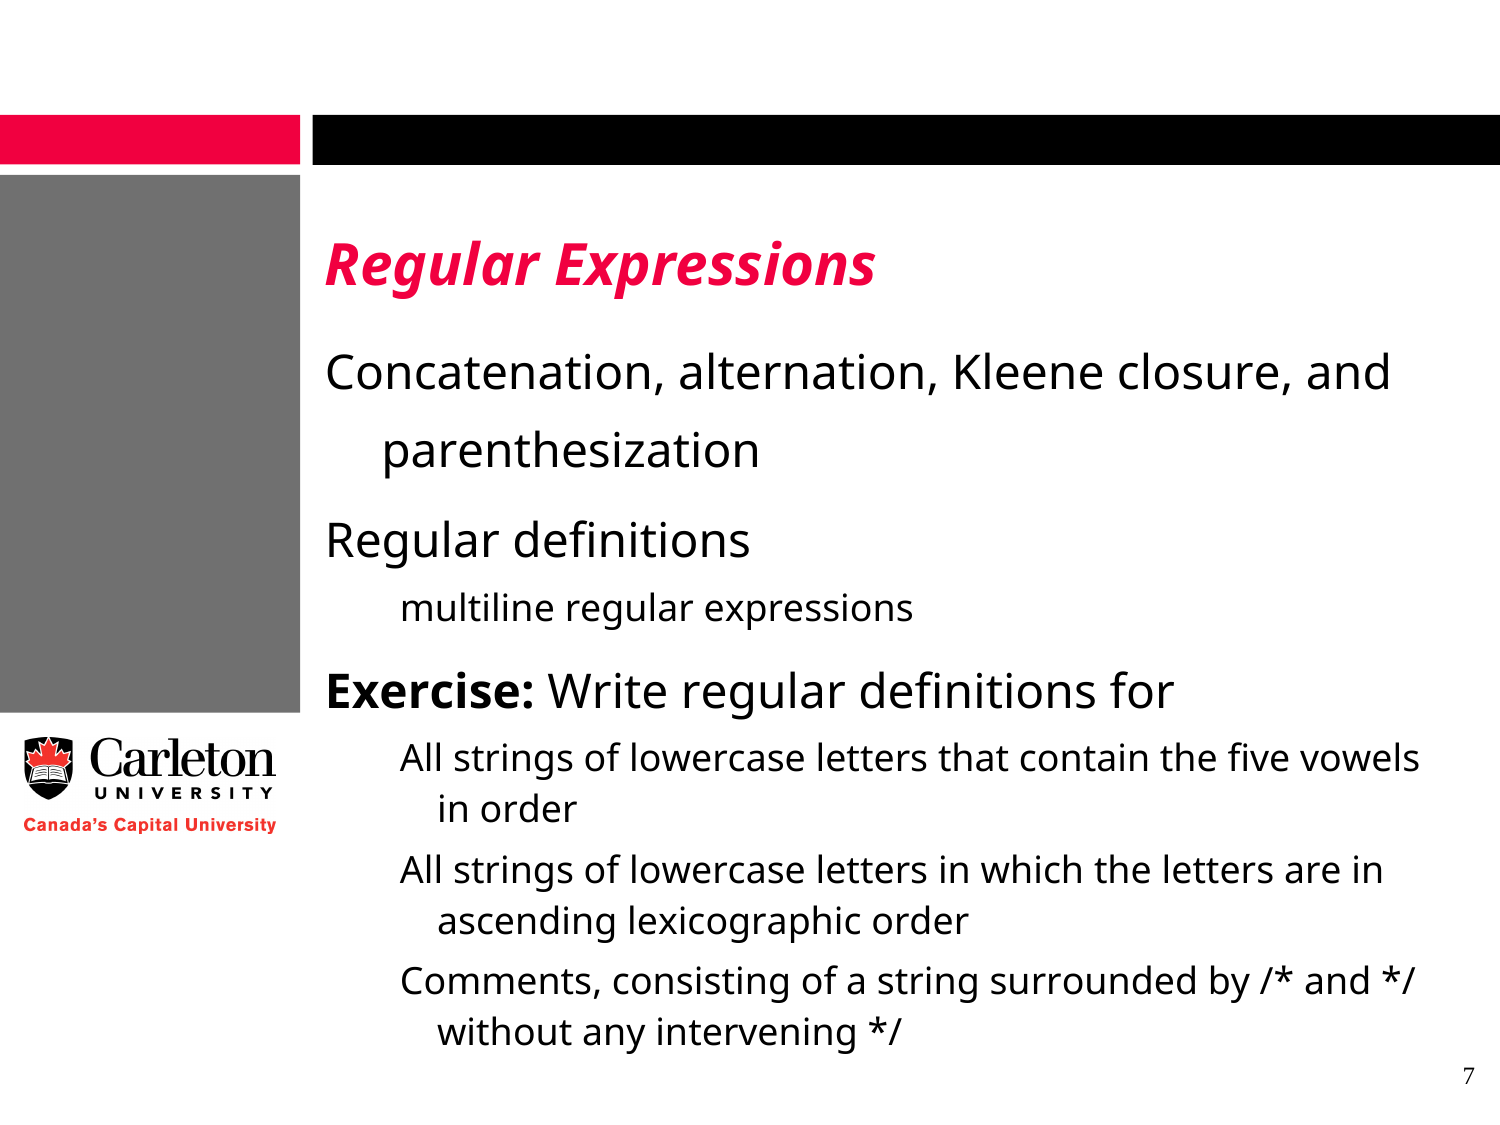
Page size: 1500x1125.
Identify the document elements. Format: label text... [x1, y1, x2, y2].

list Concatenation, alternation, Kleene closure, and parenthesization Regular definitions multiline regular expressions Exercise: Write regular definitions for All strings of lowercase letters that contain the five vowels in order All strings of lowercase letters in which the letters are in ascending lexicographic order Comments, consisting of a string surrounded by /* and */ without any intervening */ [324, 324, 1450, 1036]
title Regular Expressions [324, 194, 1450, 324]
picture [24, 737, 276, 834]
